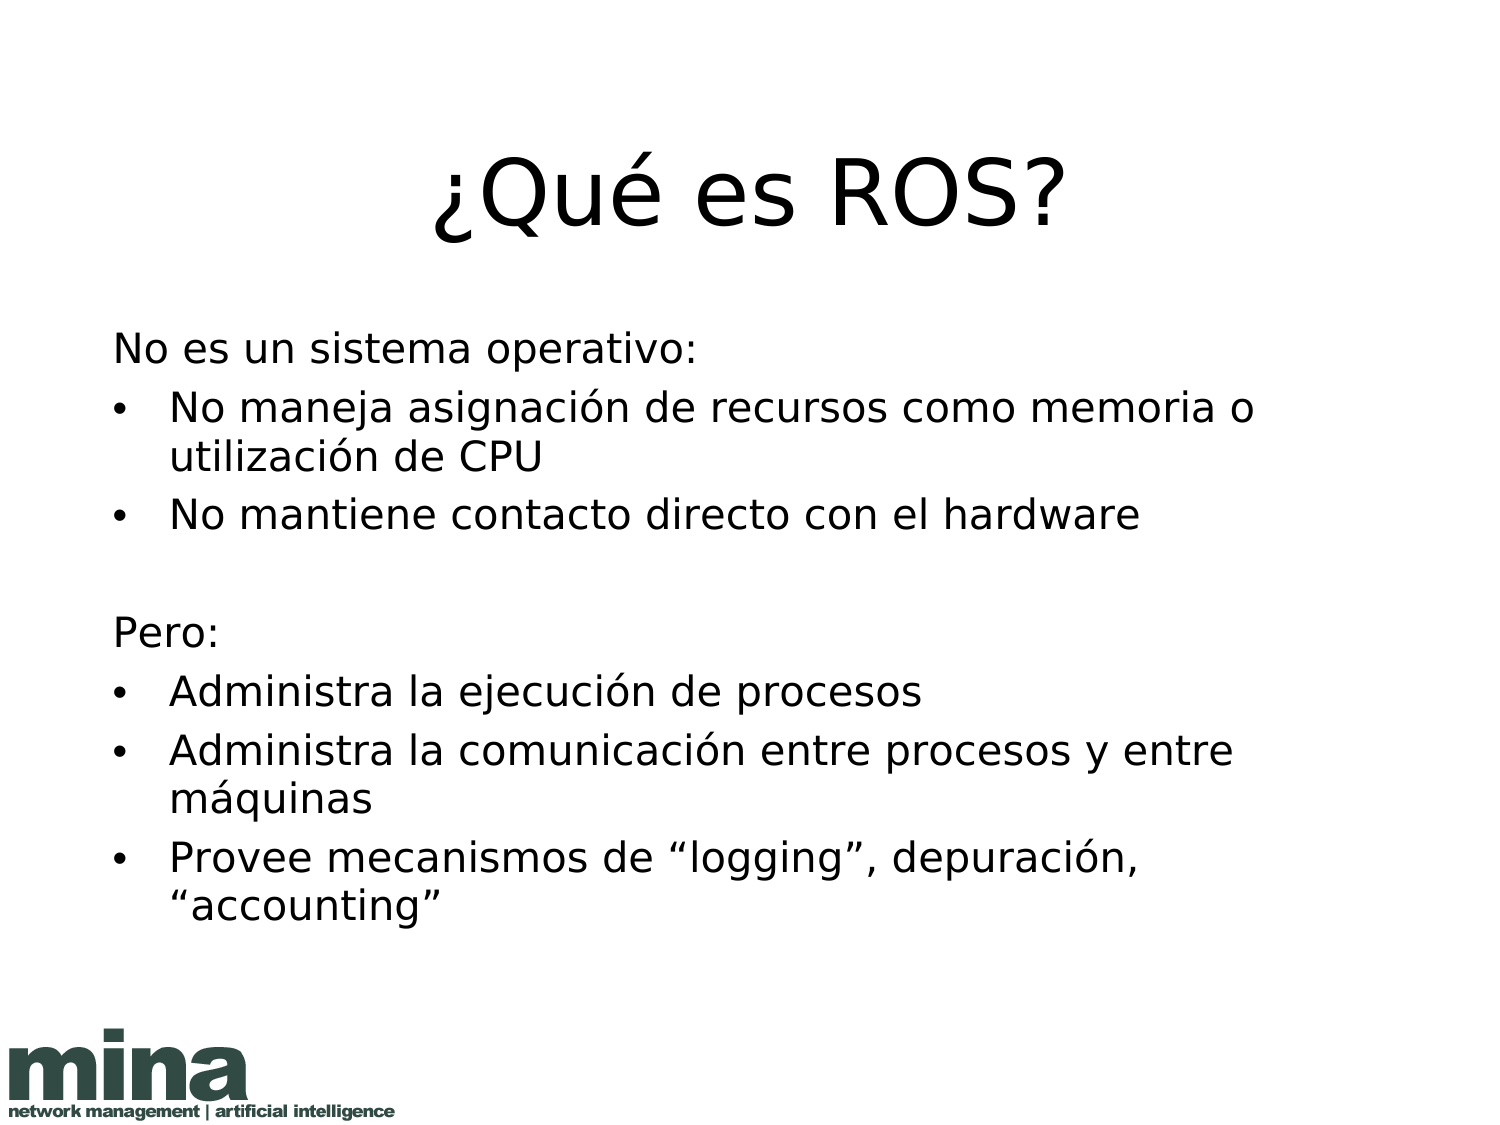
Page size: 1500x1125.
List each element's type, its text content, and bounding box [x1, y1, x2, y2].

list No es un sistema operativo: No maneja asignación de recursos como memoria o utilización de CPU No mantiene contacto directo con el hardware Pero: Administra la ejecución de procesos Administra la comunicación entre procesos y entre máquinas Provee mecanismos de “logging”, depuración, “accounting” [112, 324, 1388, 978]
title ¿Qué es ROS? [112, 76, 1388, 312]
picture [0, 1022, 402, 1125]
